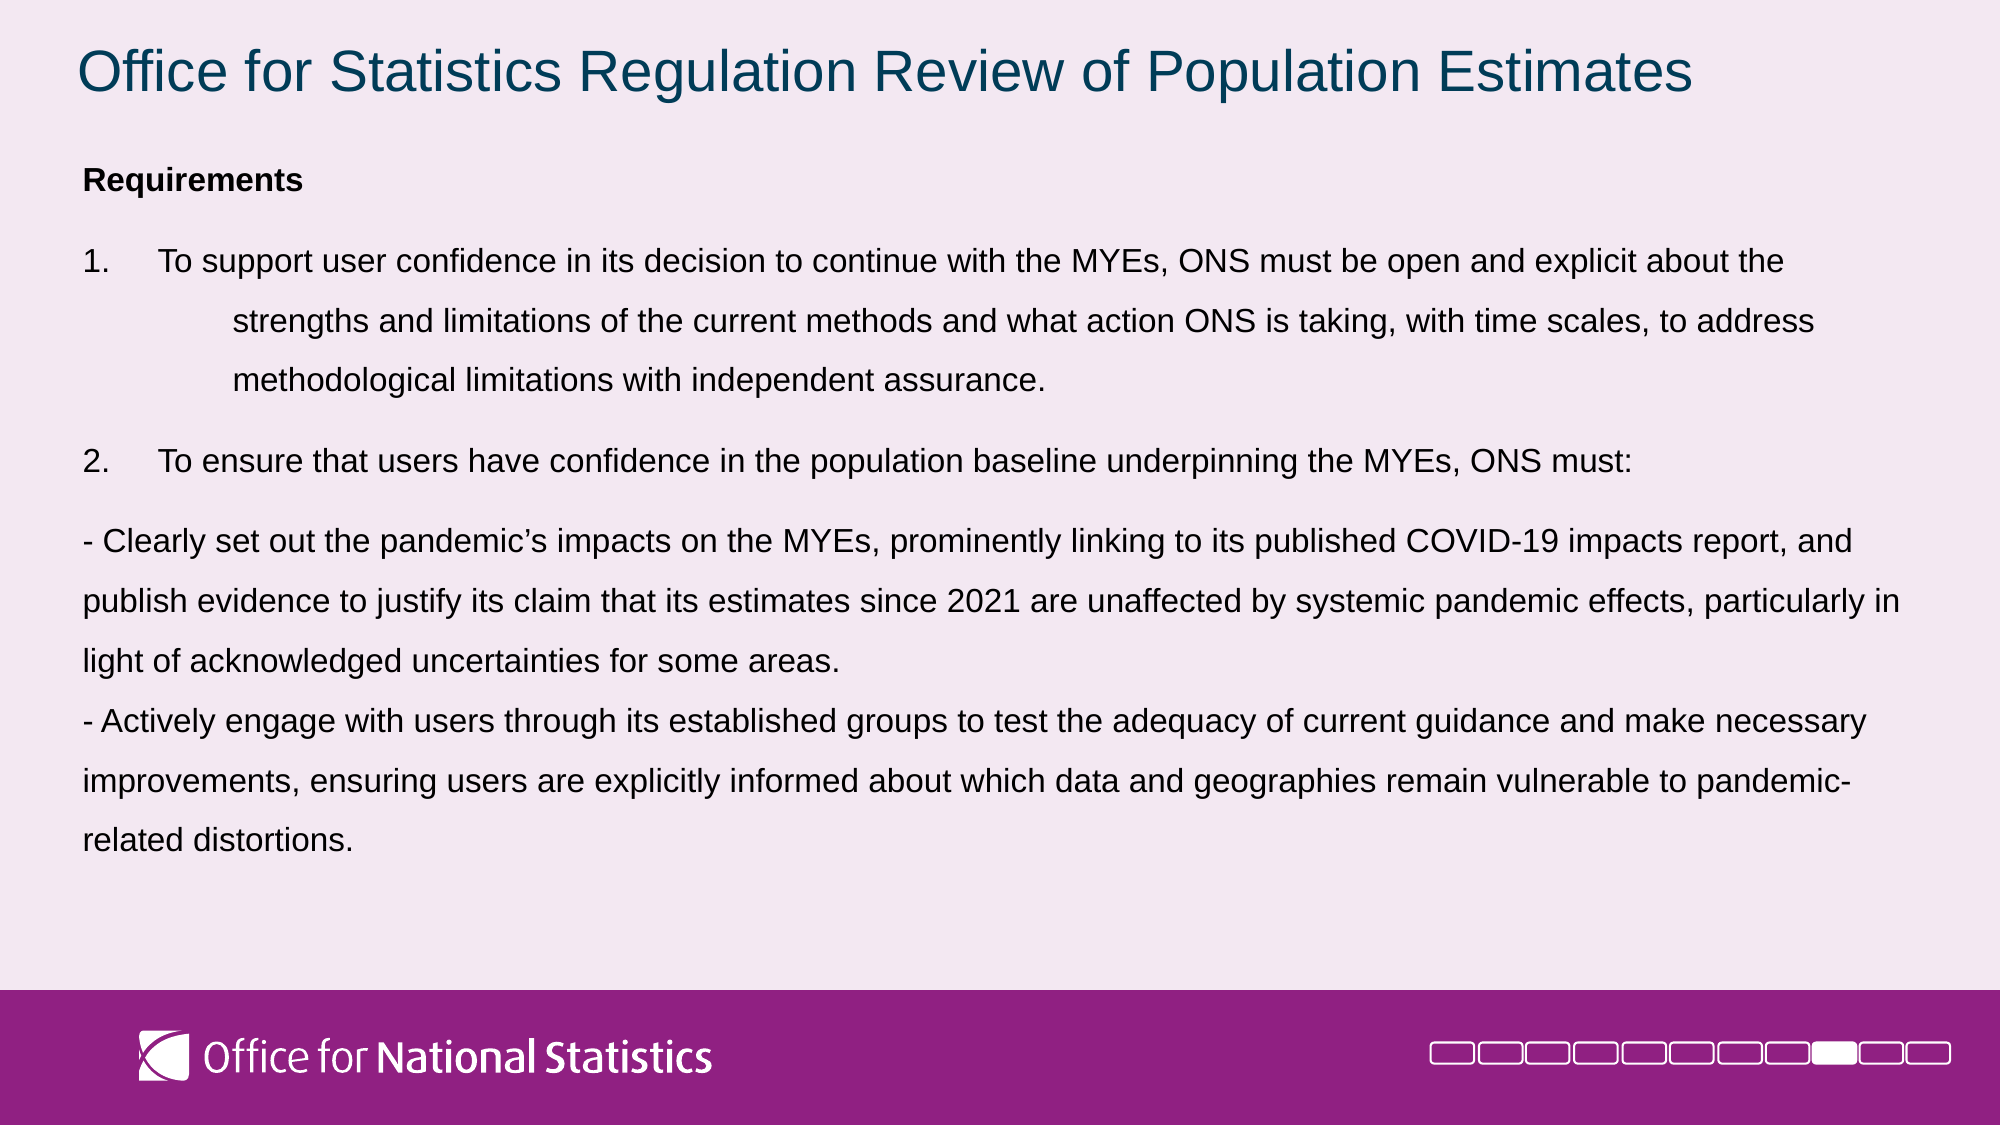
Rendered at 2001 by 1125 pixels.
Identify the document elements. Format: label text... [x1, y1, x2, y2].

text_box Office for Statistics Regulation Review of Population Estimates [77, 37, 1913, 105]
list Requirements To support user confidence in its decision to continue with the MYEs, ONS must be open and explicit about the strengths and limitations of the current methods and what action ONS is taking, with time scales, to address methodological limitations with independent assurance. To ensure that users have confidence in the population baseline underpinning the MYEs, ONS must: - Clearly set out the pandemic’s impacts on the MYEs, prominently linking to its published COVID-19 impacts report, and publish evidence to justify its claim that its estimates since 2021 are unaffected by systemic pandemic effects, particularly in light of acknowledged uncertainties for some areas. - Actively engage with users through its established groups to test the adequacy of current guidance and make necessary improvements, ensuring users are explicitly informed about which data and geographies remain vulnerable to pandemic-related distortions. [82, 138, 1918, 912]
text_box [1812, 1042, 1857, 1064]
